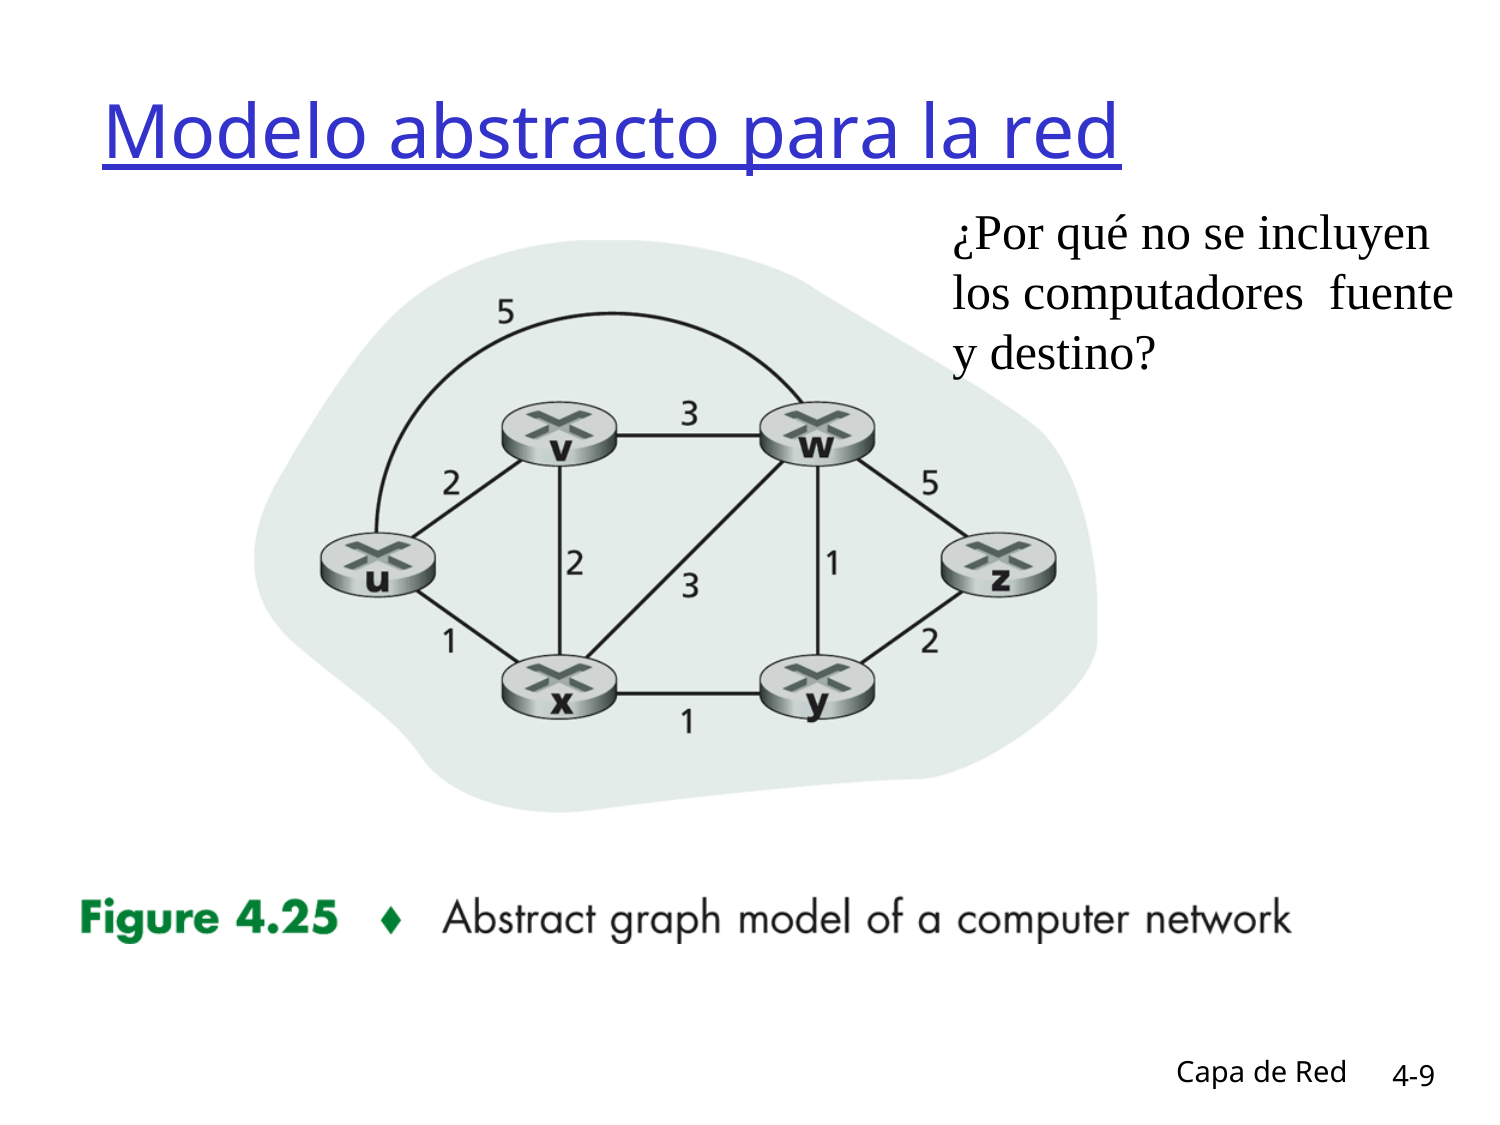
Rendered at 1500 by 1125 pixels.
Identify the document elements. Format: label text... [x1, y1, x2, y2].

text_box ¿Por qué no se incluyen los computadores fuente y destino? [937, 191, 1473, 387]
picture [81, 239, 1292, 944]
title Modelo abstracto para la red [87, 37, 1363, 225]
